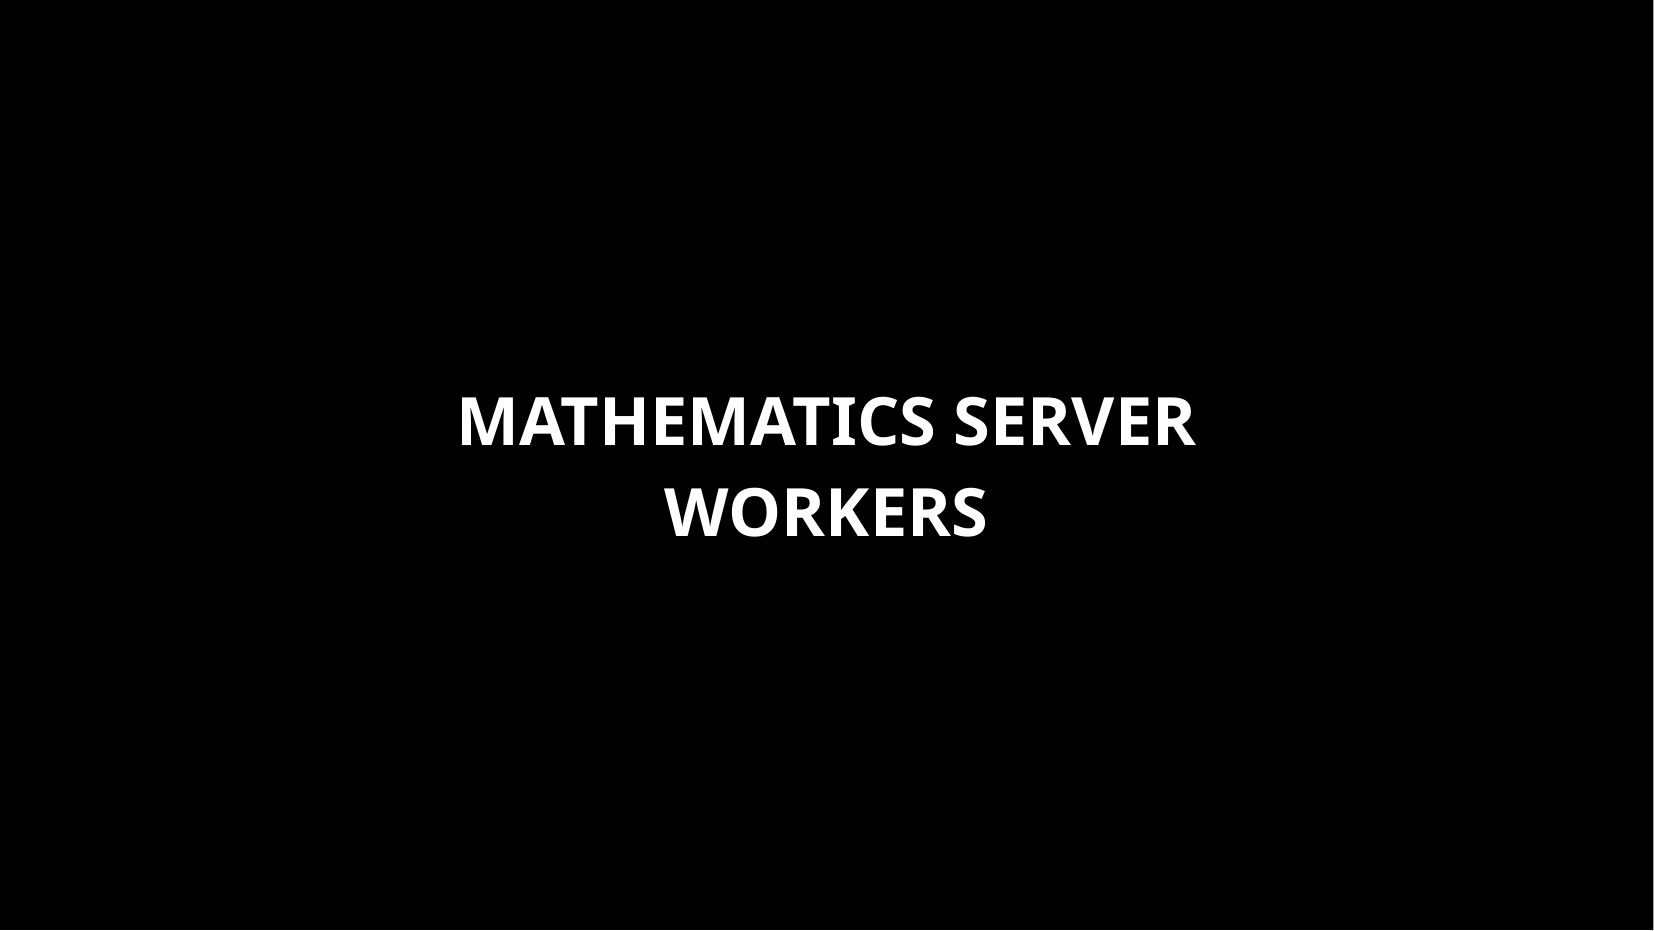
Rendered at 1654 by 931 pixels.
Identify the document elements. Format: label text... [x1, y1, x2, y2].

title MATHEMATICS SERVER WORKERS [82, 384, 1571, 547]
